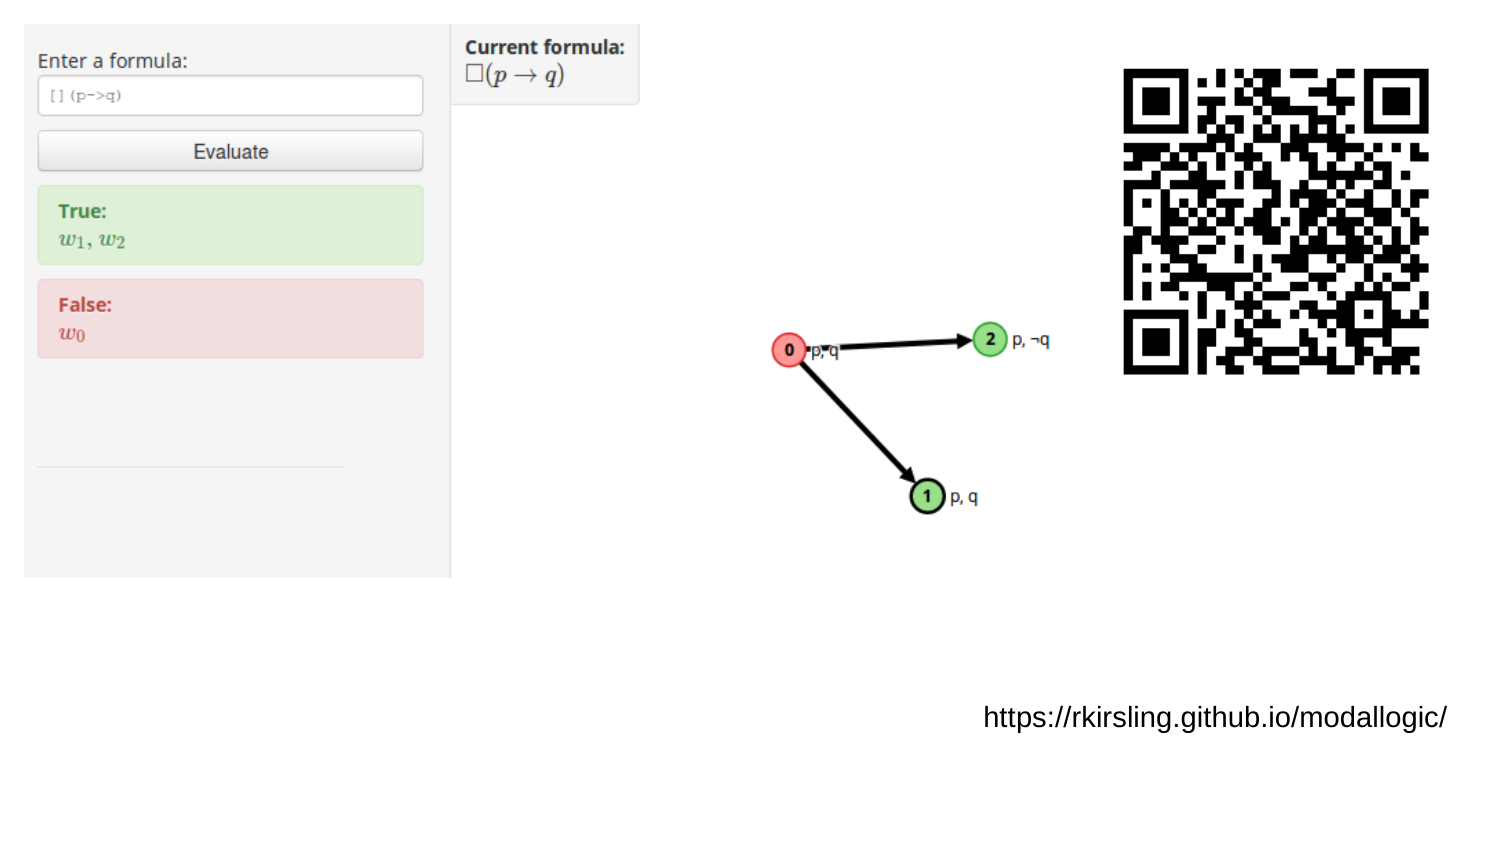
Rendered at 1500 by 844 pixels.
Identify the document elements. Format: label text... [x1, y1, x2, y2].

picture [24, 24, 1055, 579]
text_box https://rkirsling.github.io/modallogic/ [968, 682, 1480, 750]
picture [1079, 24, 1475, 421]
